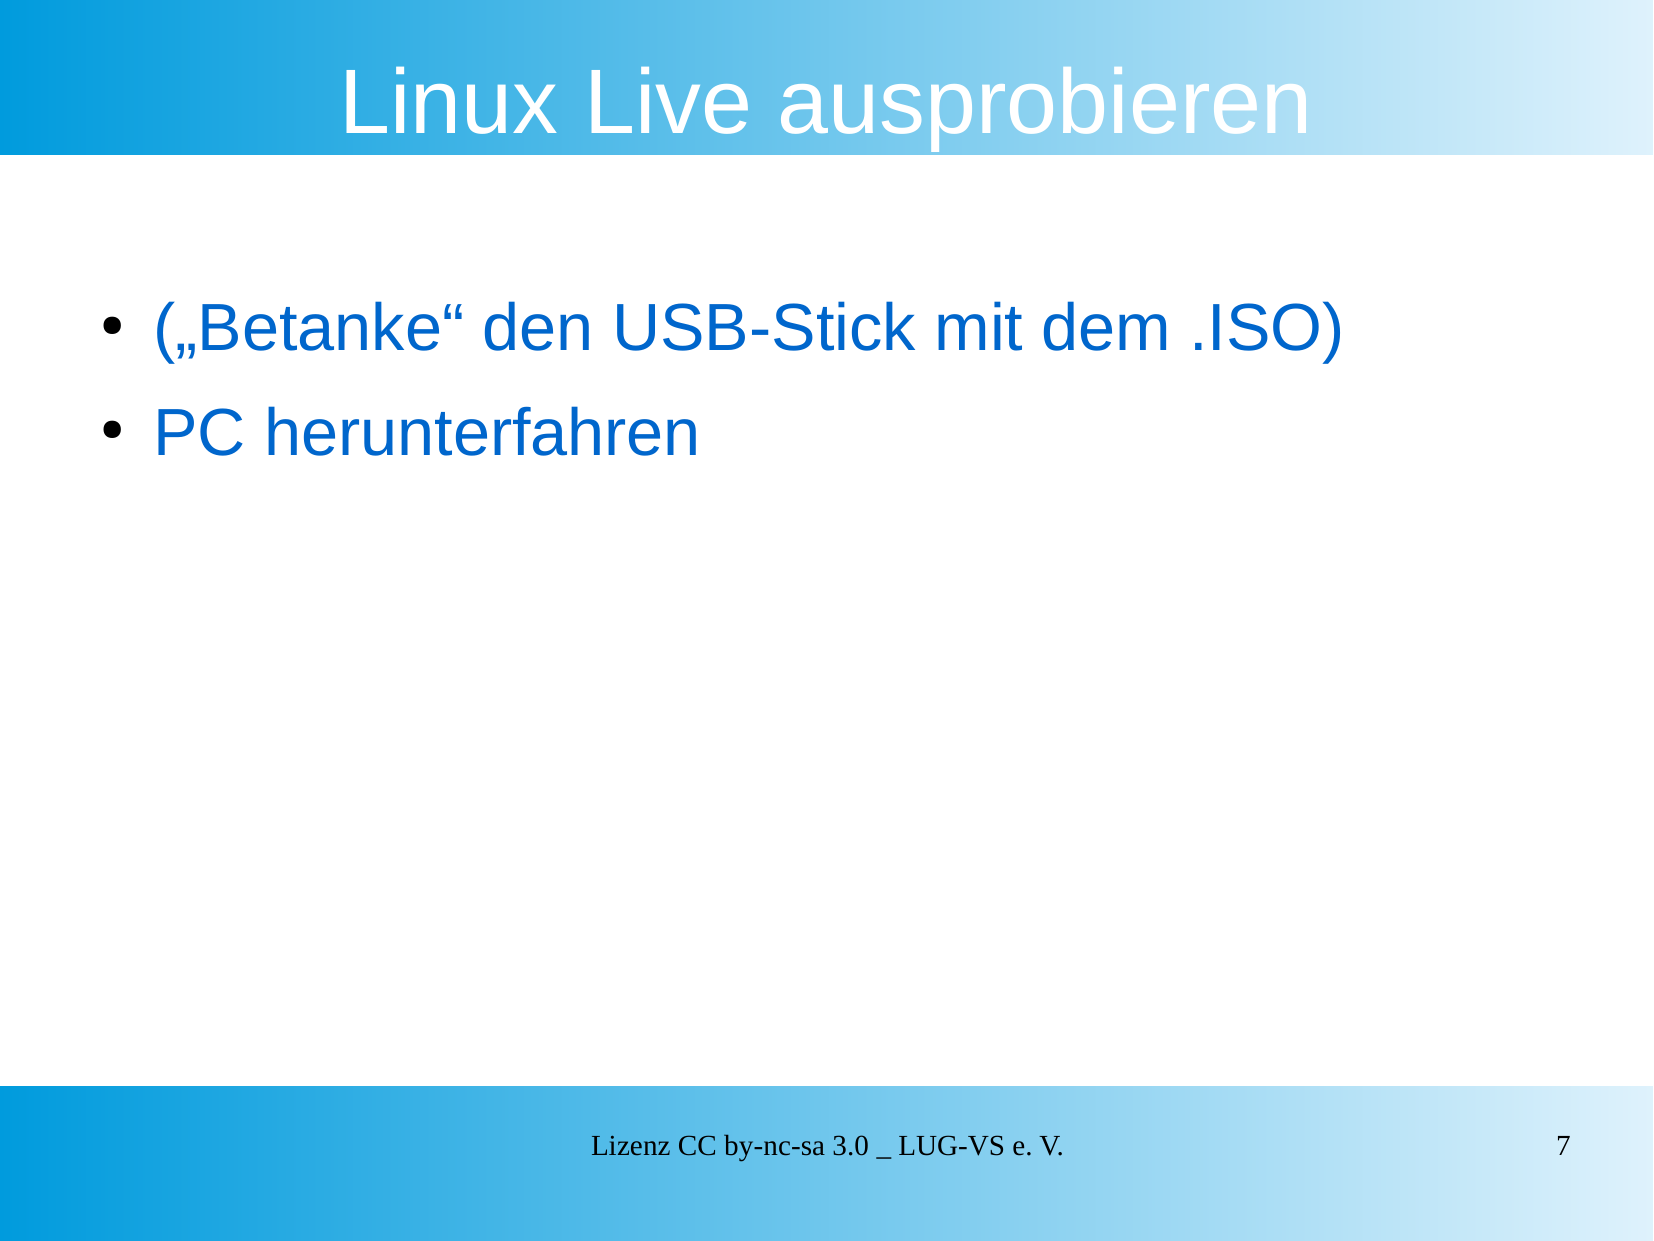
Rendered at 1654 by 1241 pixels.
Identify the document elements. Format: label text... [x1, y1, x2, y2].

list („Betanke“ den USB-Stick mit dem .ISO) PC herunterfahren [82, 290, 1571, 1010]
title Linux Live ausprobieren [82, 49, 1571, 155]
